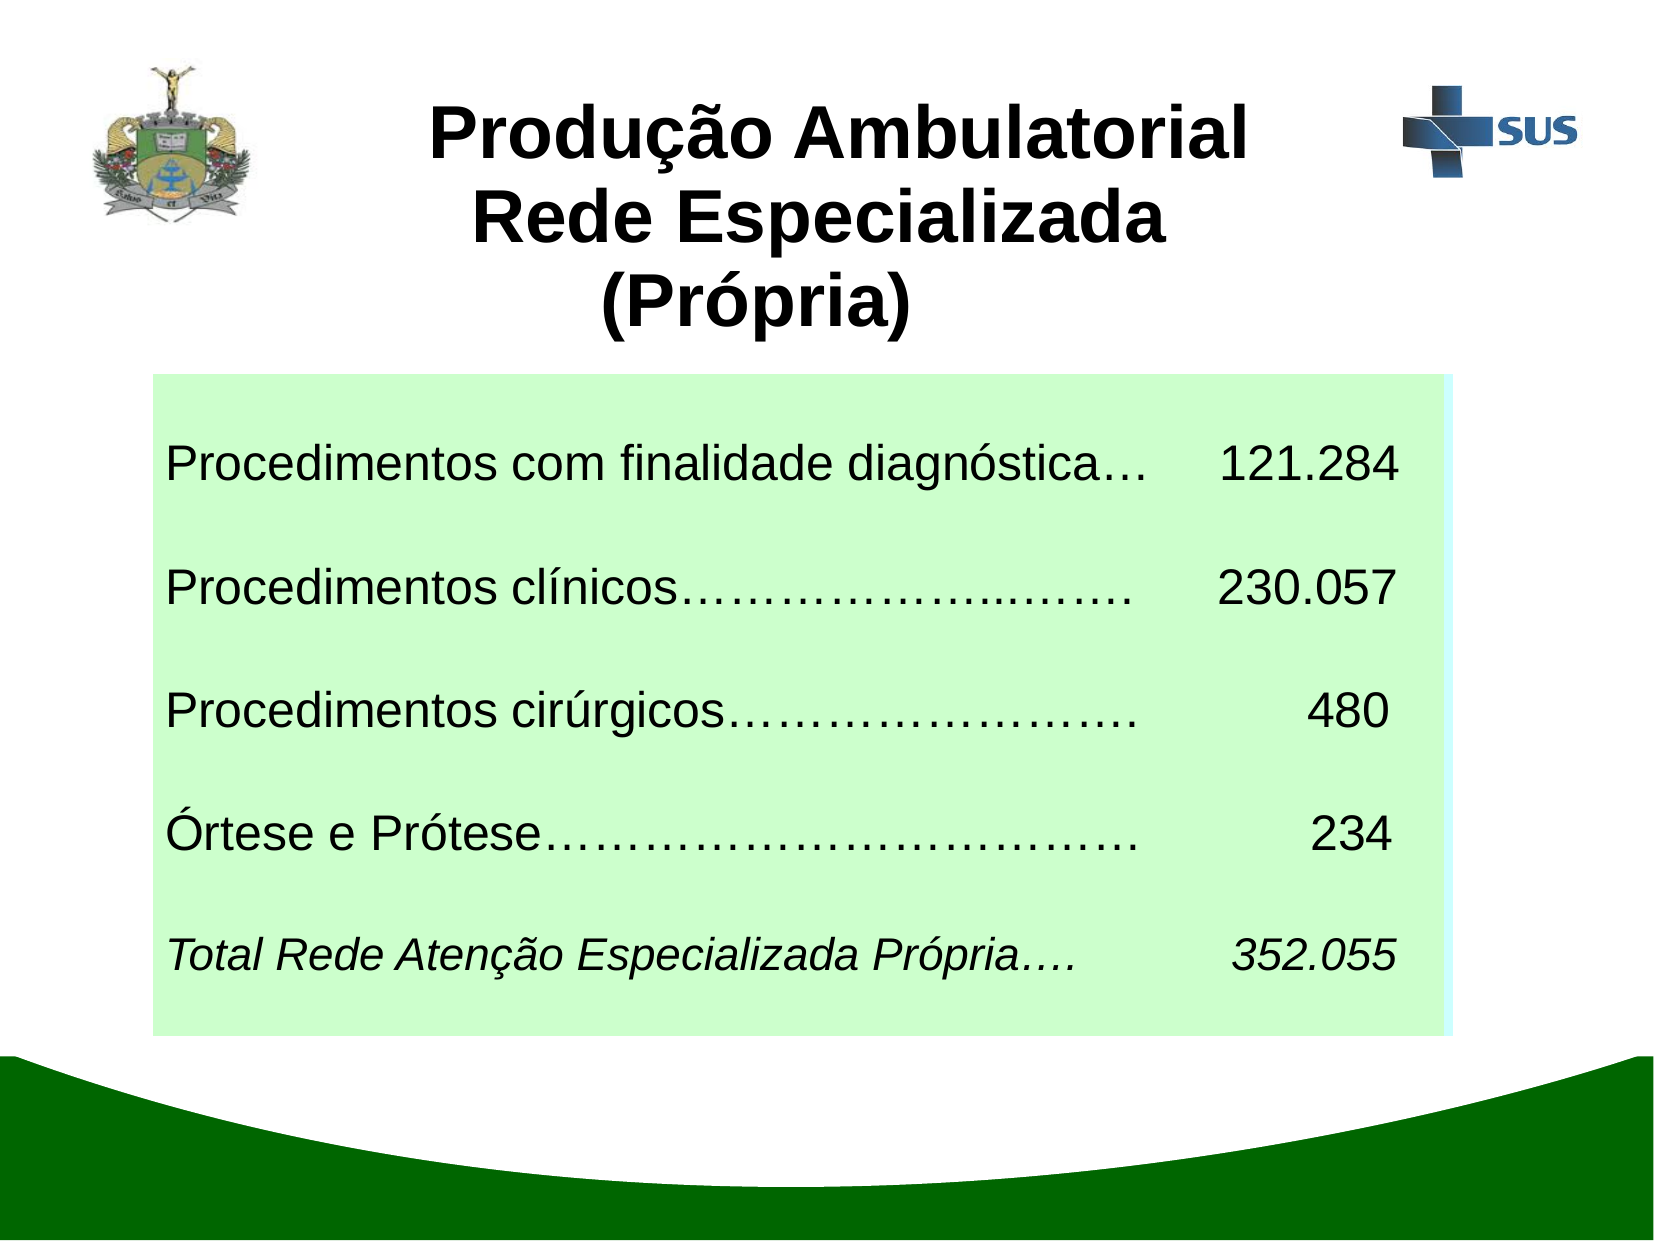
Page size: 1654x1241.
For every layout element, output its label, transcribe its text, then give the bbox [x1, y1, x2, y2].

table_header [1444, 374, 1453, 980]
table_cell [153, 980, 1444, 1036]
table_header Procedimentos com finalidade diagnóstica… 121.284 Procedimentos clínicos………………...……. 230.057 Procedimentos cirúrgicos……………………. 480 Órtese e Prótese……………………………… 234 Total Rede Atenção Especializada Própria…. 352.055 [153, 374, 1444, 980]
picture [1402, 85, 1583, 178]
table_cell [1444, 980, 1453, 1036]
picture [82, 58, 260, 237]
text_box Produção Ambulatorial Rede Especializada (Própria) [260, 82, 1371, 374]
text_box [0, 1050, 1654, 1241]
text_box [11, 159, 780, 980]
